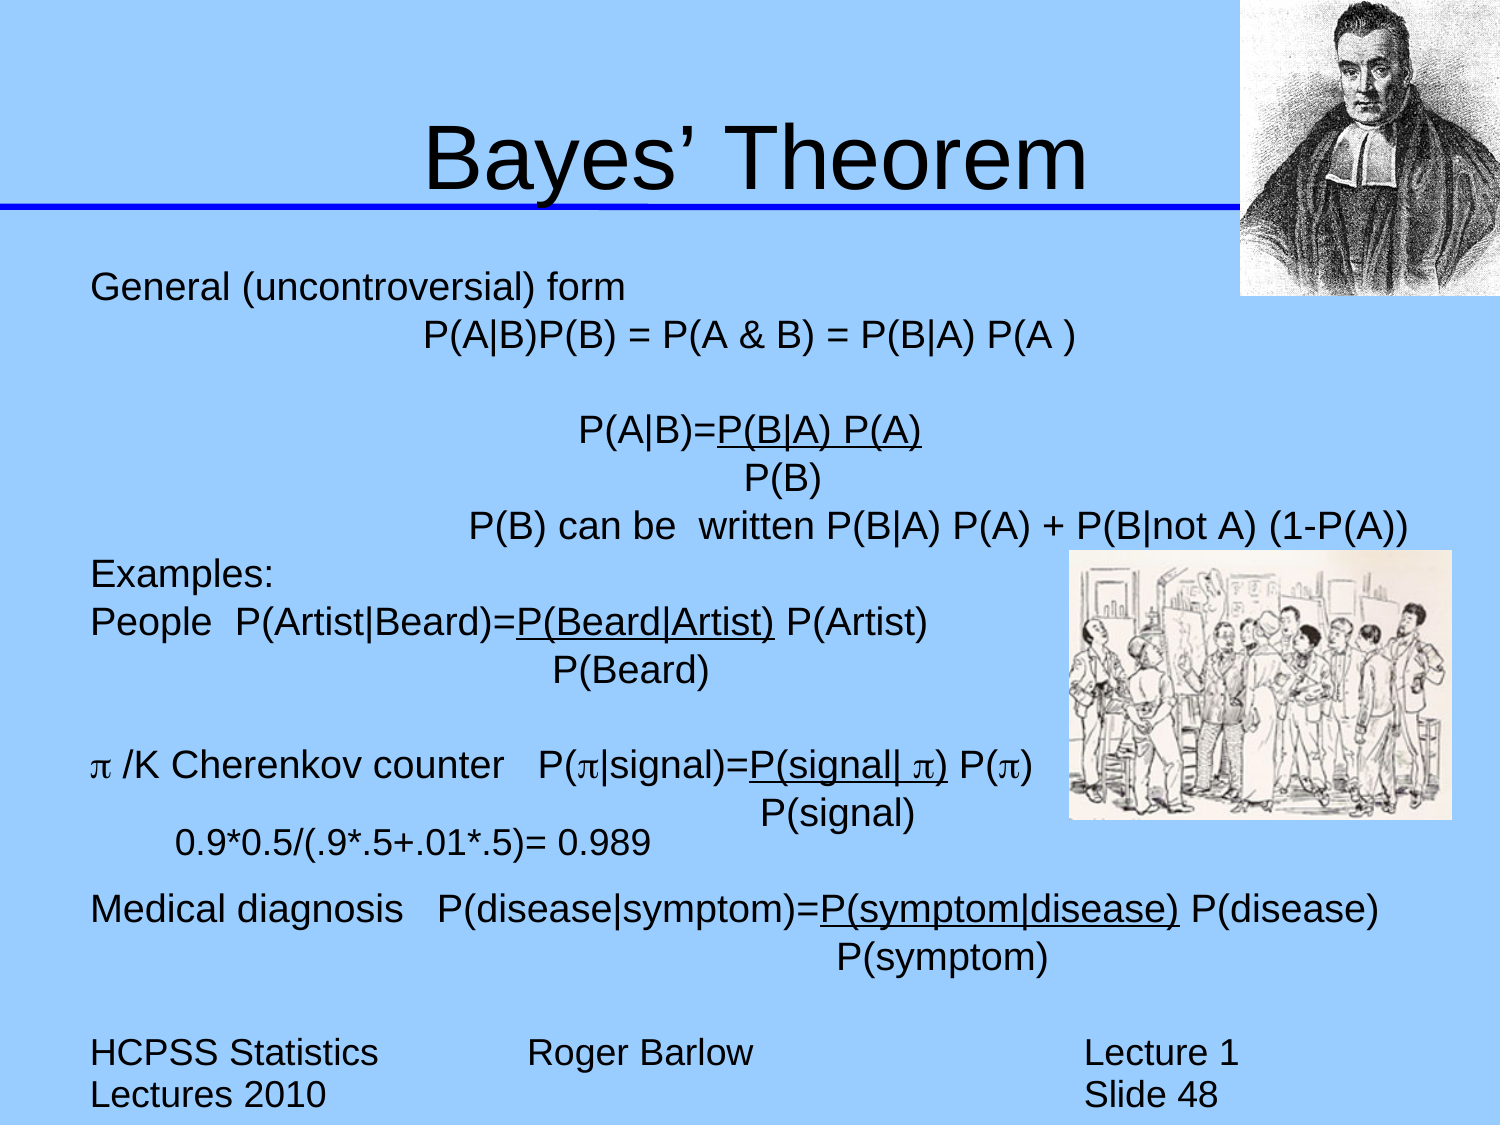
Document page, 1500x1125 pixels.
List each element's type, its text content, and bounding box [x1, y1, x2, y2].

text_box General (uncontroversial) form P(A|B)P(B) = P(A & B) = P(B|A) P(A ) P(A|B)=P(B|A) P(A) P(B) P(B) can be written P(B|A) P(A) + P(B|not A) (1-P(A)) Examples: People P(Artist|Beard)=P(Beard|Artist) P(Artist) P(Beard)  /K Cherenkov counter P(|signal)=P(signal| ) P() P(signal) Medical diagnosis P(disease|symptom)=P(symptom|disease) P(disease) P(symptom) [75, 262, 1426, 1006]
picture [1240, 0, 1500, 296]
title Bayes’ Theorem [88, 90, 1240, 279]
text_box 0.9*0.5/(.9*.5+.01*.5)= 0.989 [112, 810, 715, 872]
picture [1069, 550, 1452, 821]
